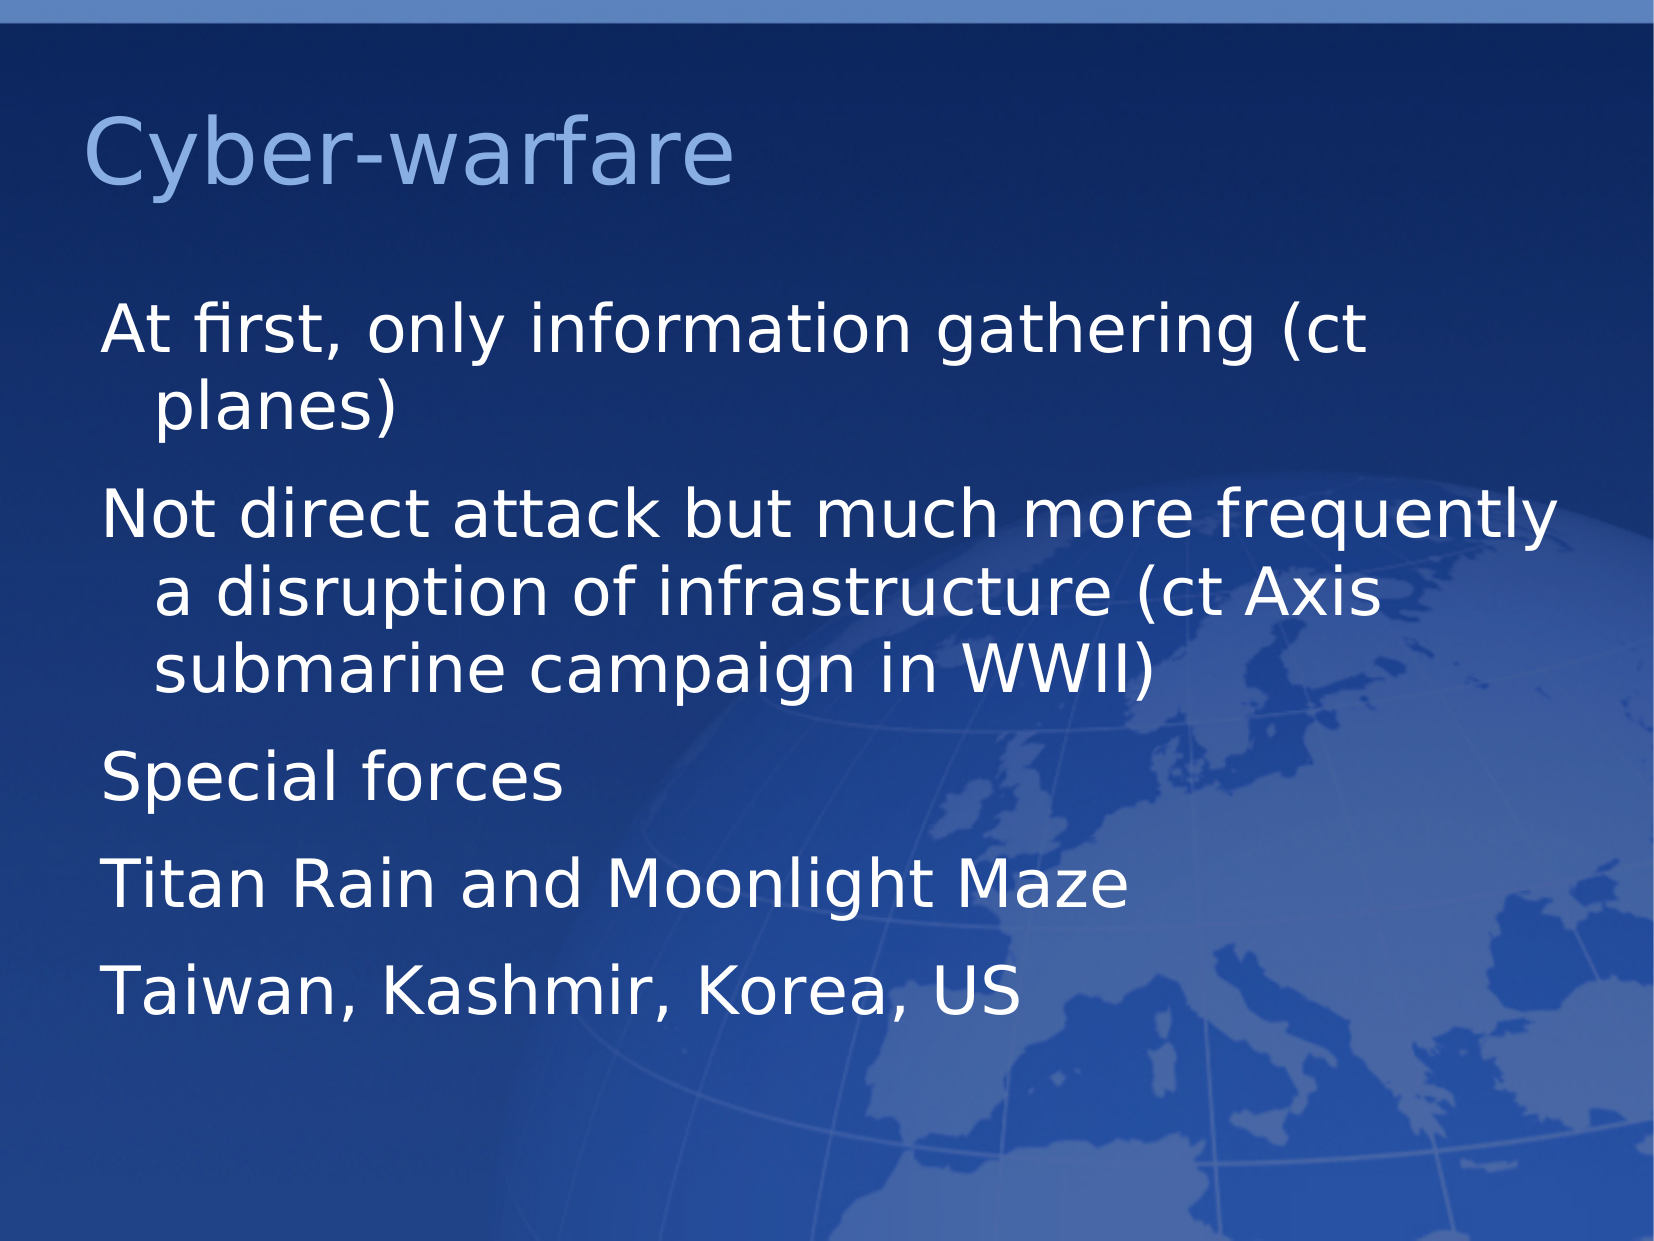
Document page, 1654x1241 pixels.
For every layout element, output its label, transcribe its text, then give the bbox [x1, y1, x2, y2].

list At first, only information gathering (ct planes) Not direct attack but much more frequently a disruption of infrastructure (ct Axis submarine campaign in WWII) Special forces Titan Rain and Moonlight Maze Taiwan, Kashmir, Korea, US [82, 290, 1571, 1094]
picture [0, 0, 1654, 1241]
title Cyber-warfare [82, 56, 1571, 250]
